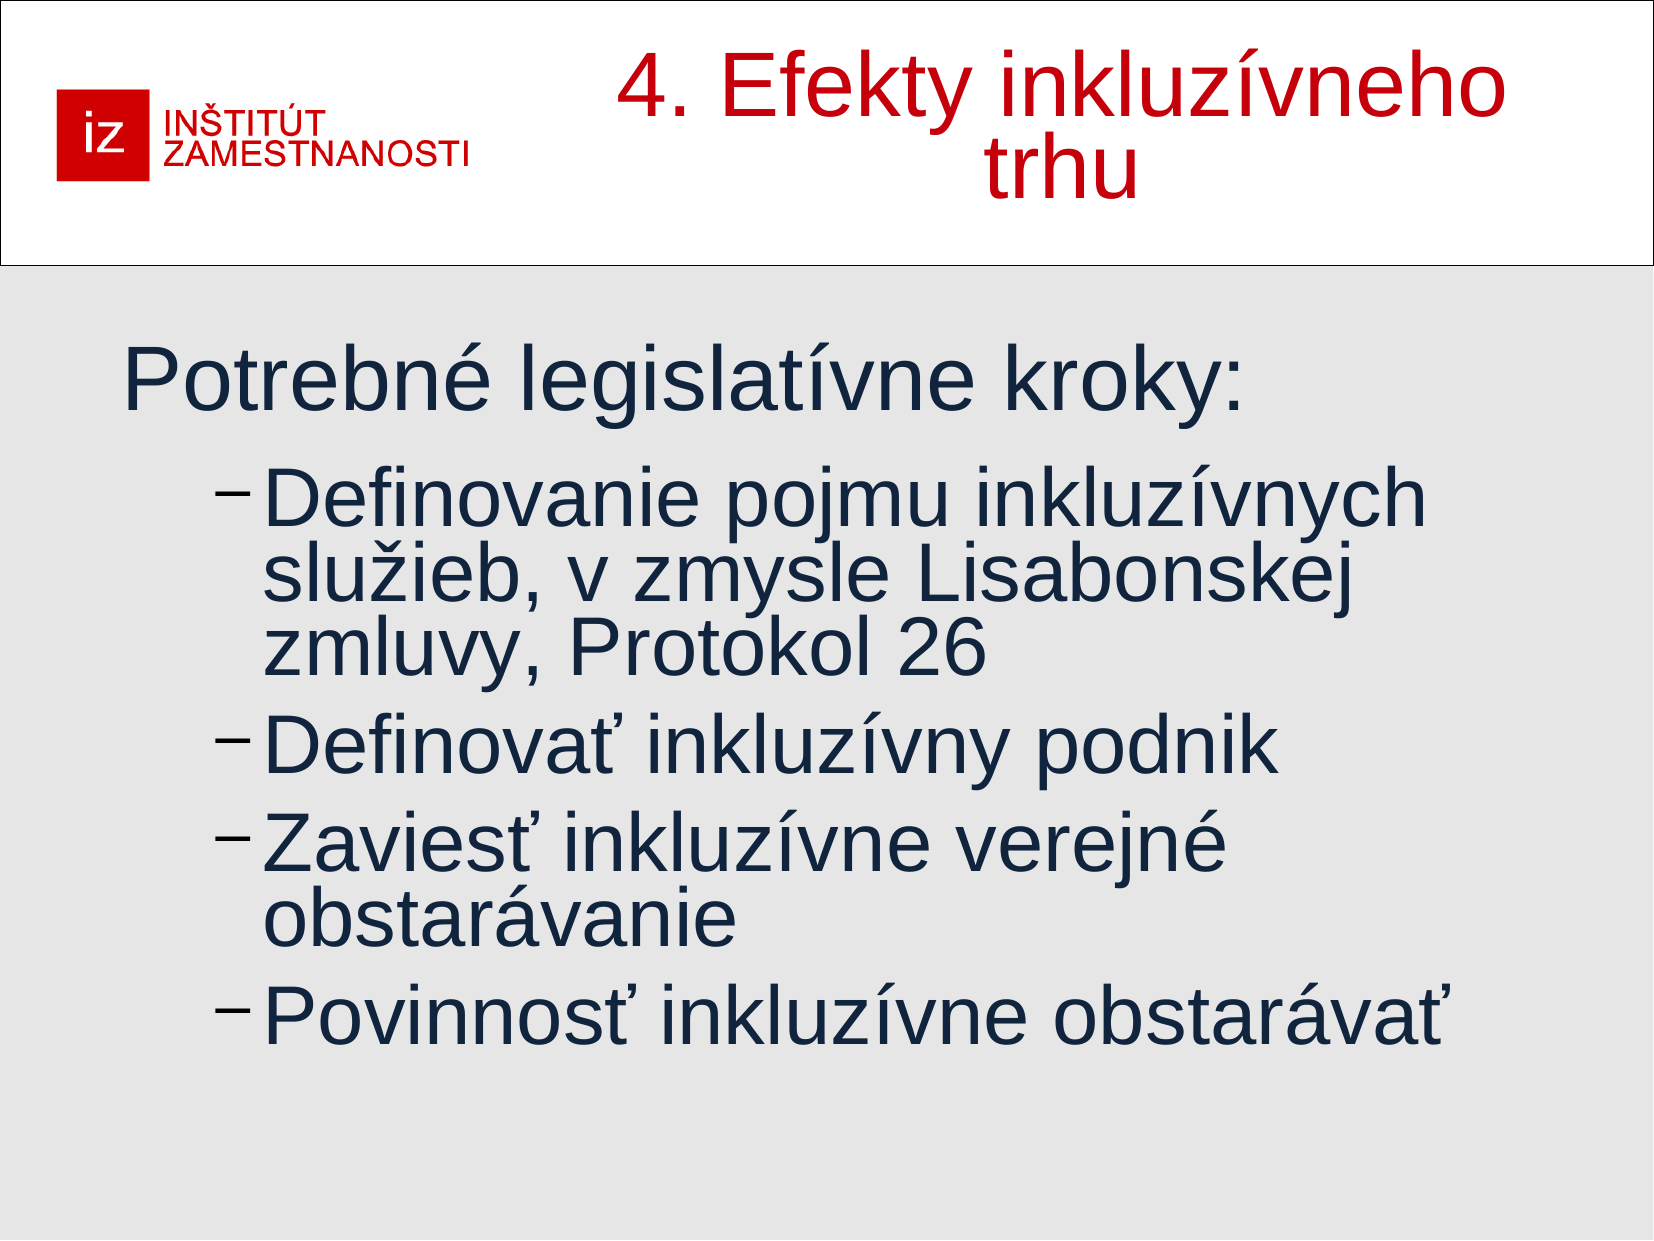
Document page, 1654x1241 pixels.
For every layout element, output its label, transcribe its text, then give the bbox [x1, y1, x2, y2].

picture [5, 8, 518, 257]
title 4. Efekty inkluzívneho trhu [561, 37, 1565, 229]
list Potrebné legislatívne kroky: Definovanie pojmu inkluzívnych služieb, v zmysle Lisabonskej zmluvy, Protokol 26 Definovať inkluzívny podnik Zaviesť inkluzívne verejné obstarávanie Povinnosť inkluzívne obstarávať [121, 344, 1533, 1112]
